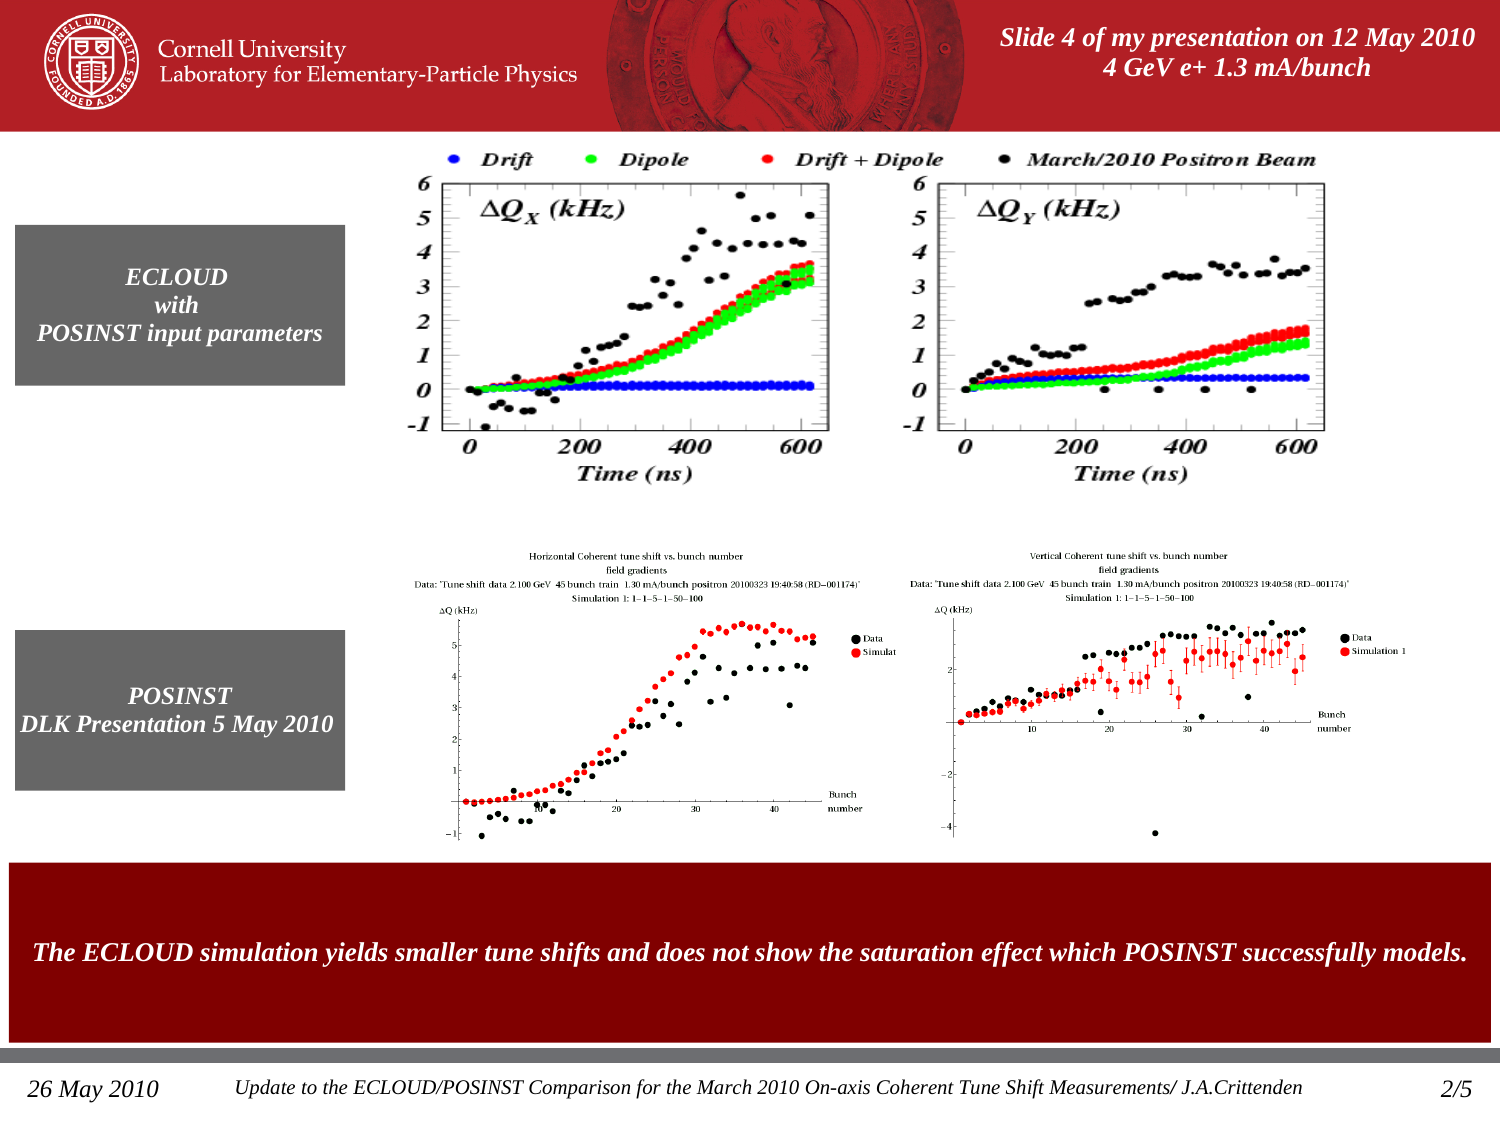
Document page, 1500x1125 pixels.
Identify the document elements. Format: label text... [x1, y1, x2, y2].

text_box The ECLOUD simulation yields smaller tune shifts and does not show the saturation effect which POSINST successfully models. [8, 862, 1491, 1043]
text_box Slide 4 of my presentation on 12 May 2010 4 GeV e+ 1.3 mA/bunch [975, 14, 1500, 113]
text_box POSINST DLK Presentation 5 May 2010 [15, 630, 346, 791]
picture [0, 0, 1500, 132]
picture [400, 532, 1469, 862]
text_box ECLOUD with POSINST input parameters [15, 224, 346, 386]
picture [405, 149, 1336, 492]
